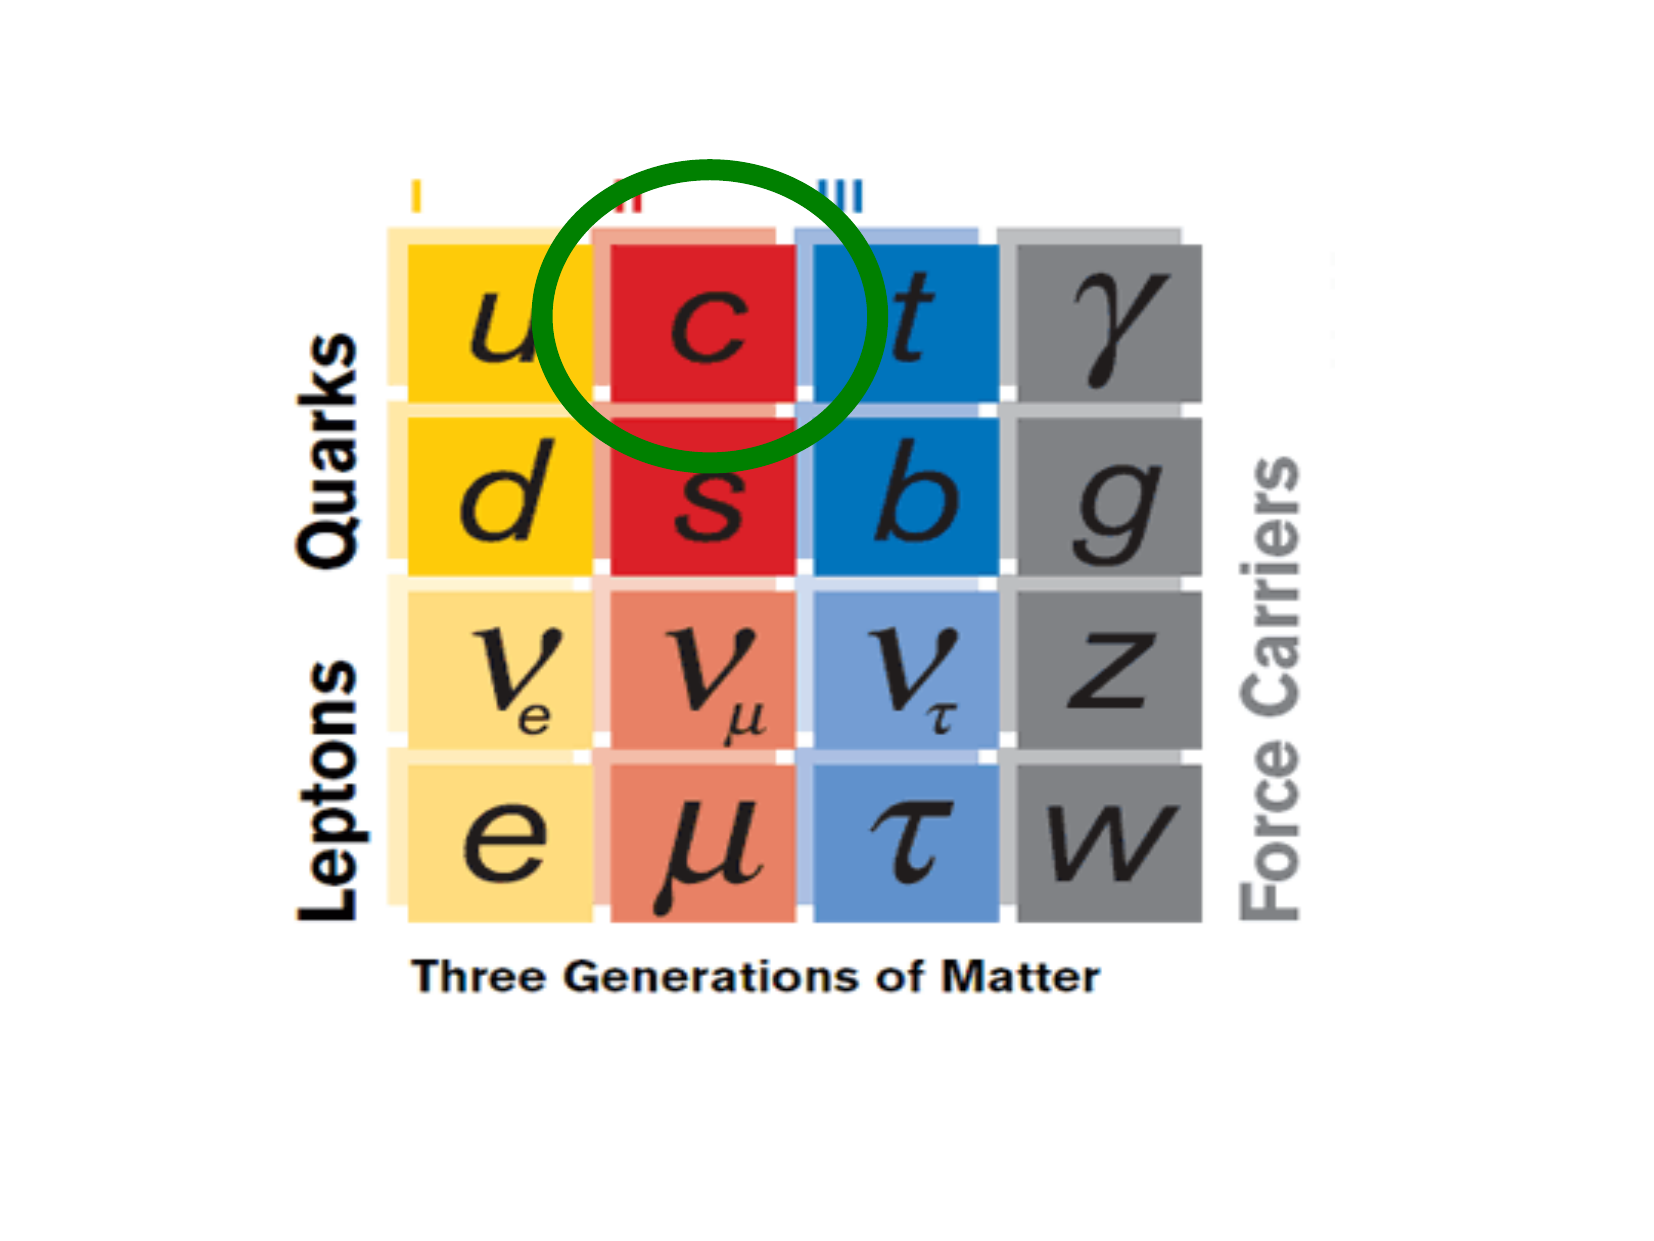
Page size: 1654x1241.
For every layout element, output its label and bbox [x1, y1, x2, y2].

picture [262, 172, 1335, 1010]
picture [553, 181, 867, 452]
